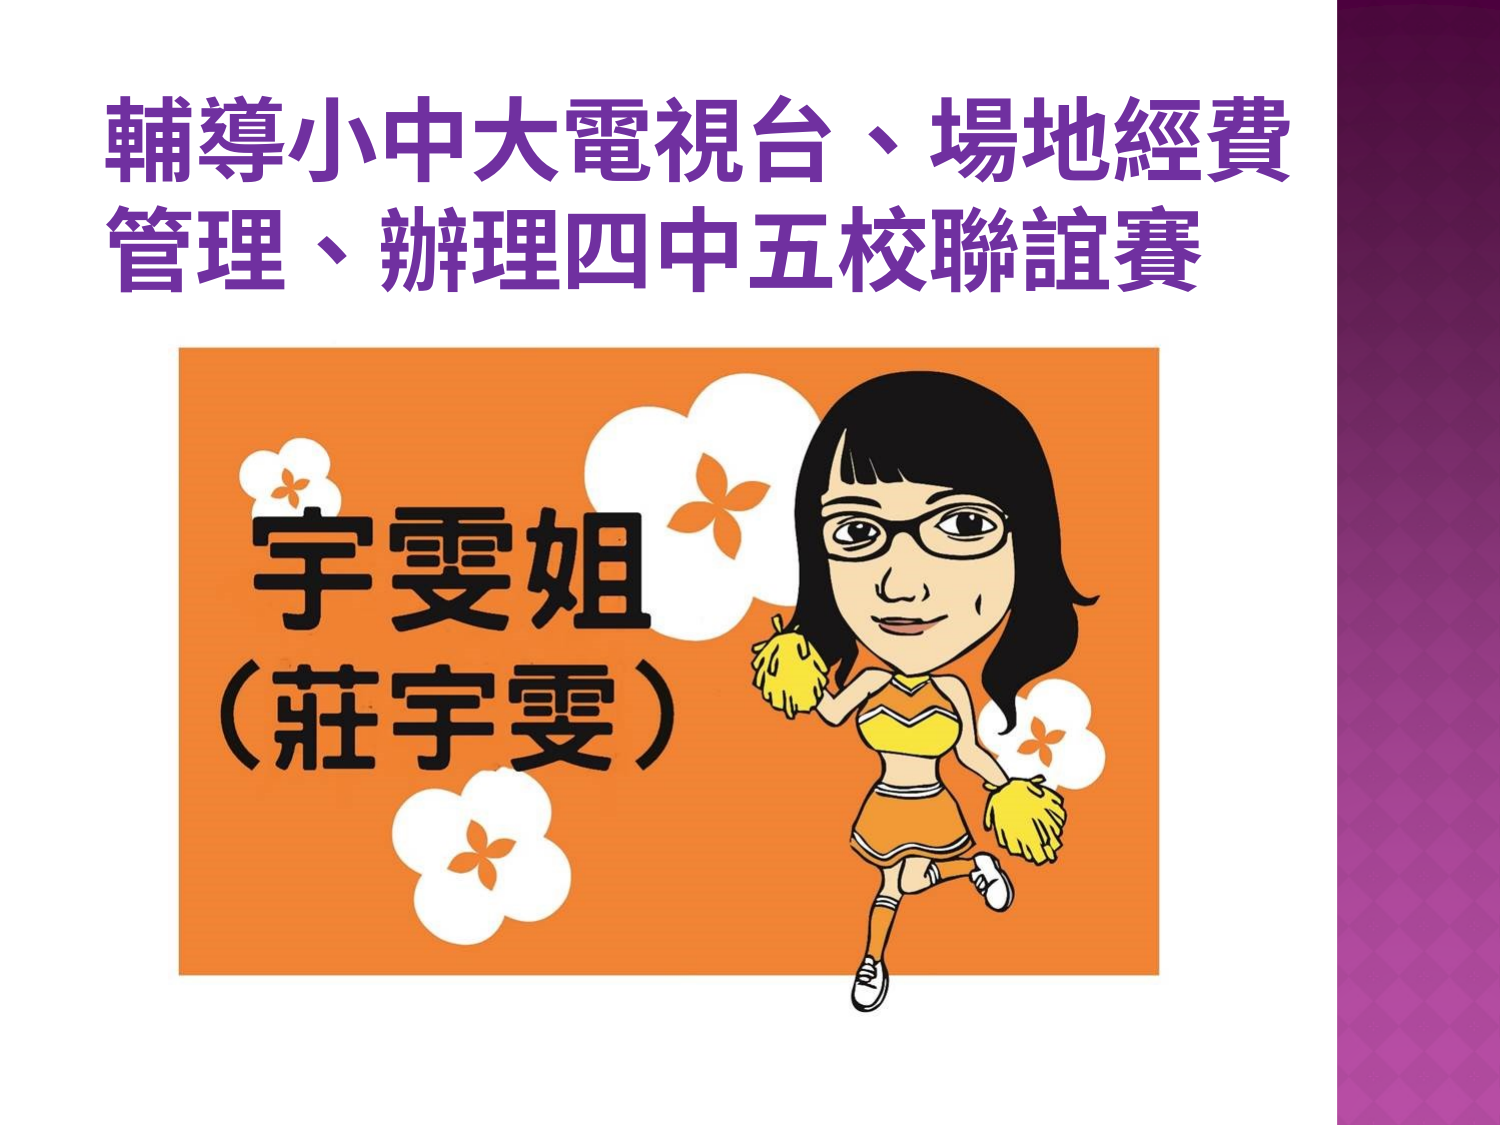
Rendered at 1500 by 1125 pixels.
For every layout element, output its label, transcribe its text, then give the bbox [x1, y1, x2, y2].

text_box 輔導小中大電視台、場地經費管理、辦理四中五校聯誼賽 [88, 75, 1389, 313]
picture [152, 296, 1186, 1027]
title [75, 52, 1263, 241]
